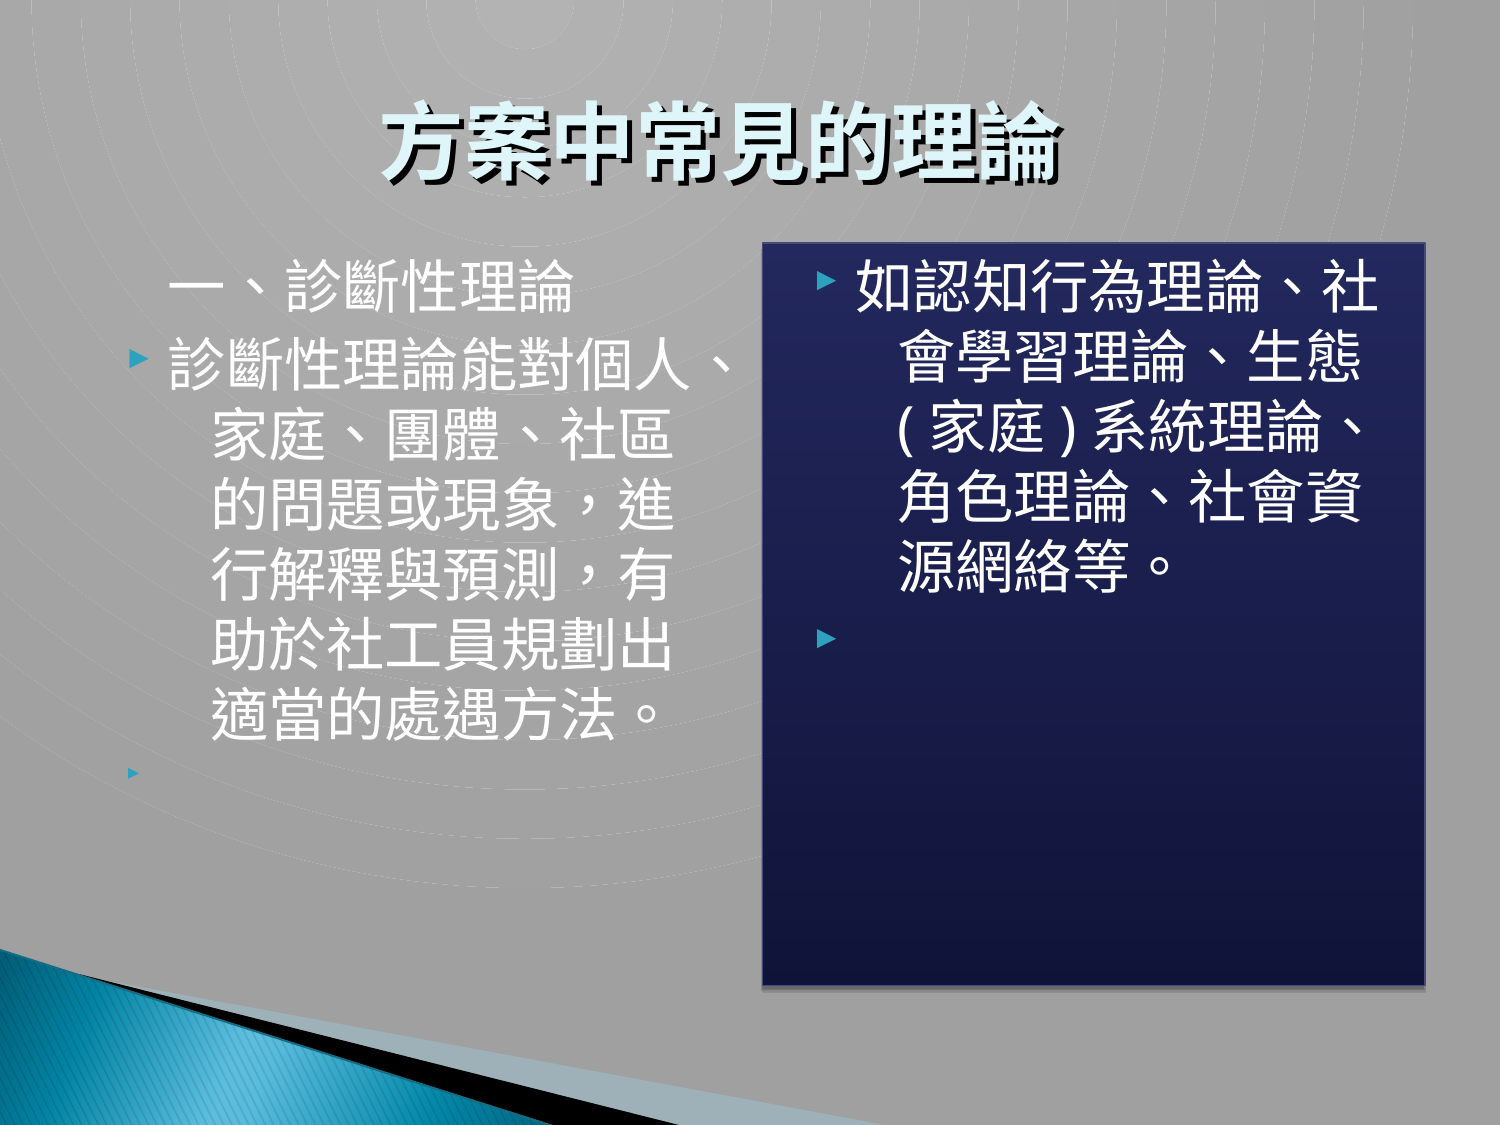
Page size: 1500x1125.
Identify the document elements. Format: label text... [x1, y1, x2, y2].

list 如認知行為理論、社會學習理論、生態(家庭)系統理論、角色理論、社會資源網絡等。 [762, 243, 1426, 986]
title 方案中常見的理論 [75, 45, 1426, 233]
list 一、診斷性理論 診斷性理論能對個人、家庭、團體、社區的問題或現象，進行解釋與預測，有助於社工員規劃出適當的處遇方法。 [75, 243, 738, 986]
